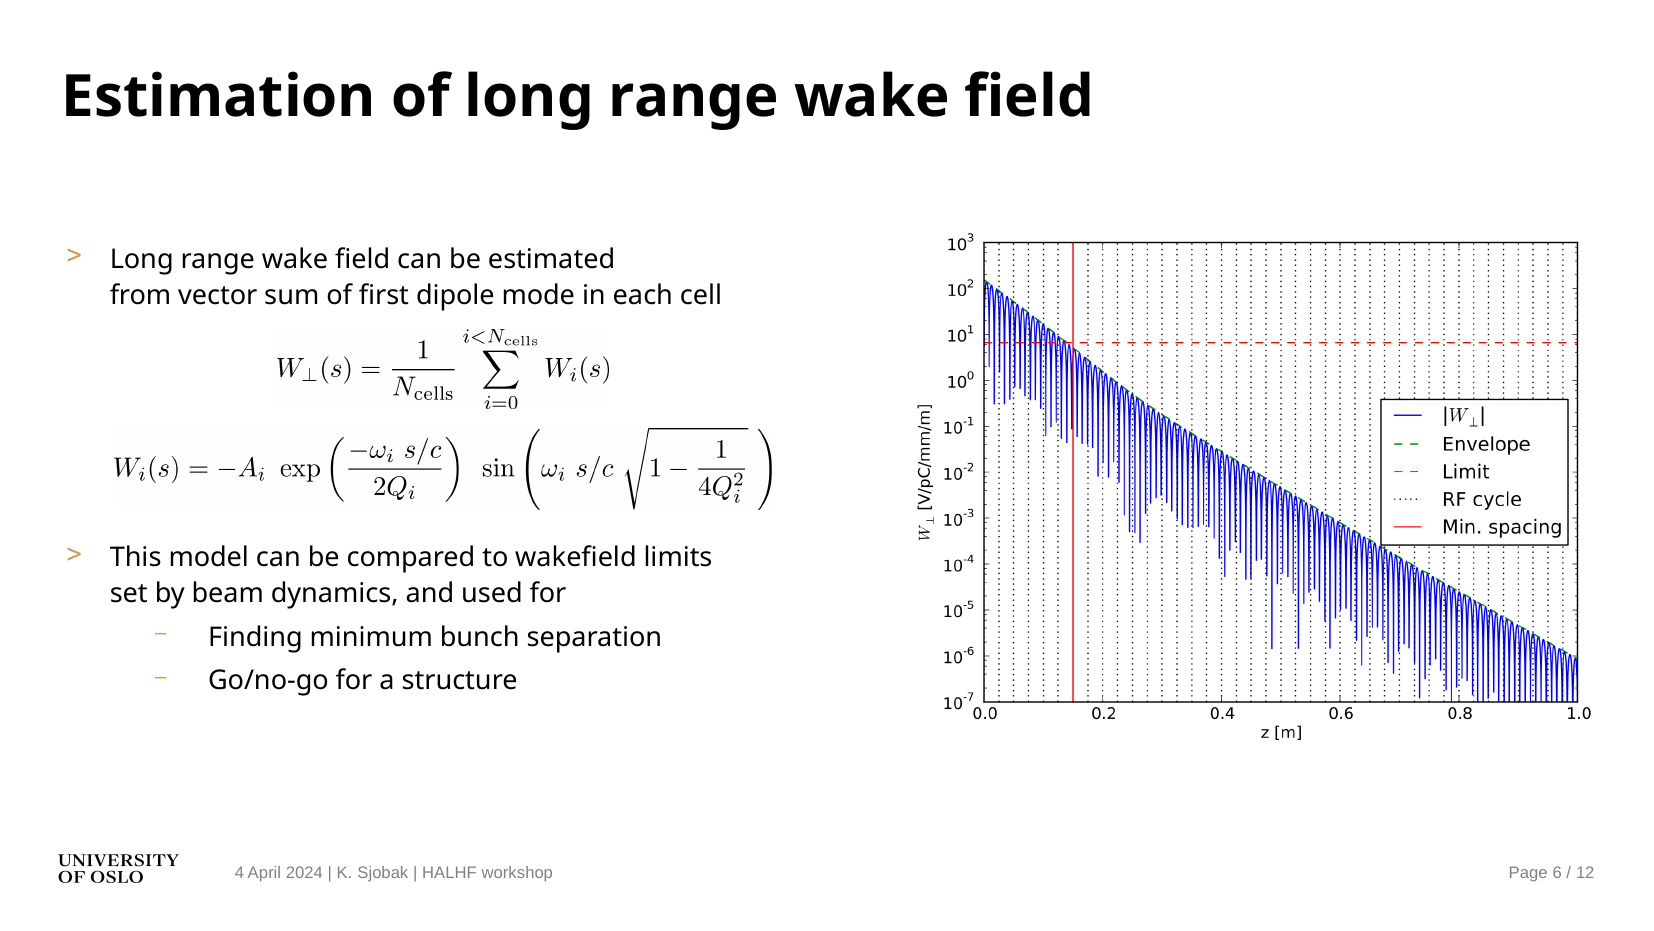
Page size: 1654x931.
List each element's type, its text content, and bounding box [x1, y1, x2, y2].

picture [58, 854, 179, 883]
text_box Long range wake field can be estimated from vector sum of first dipole mode in each cell This model can be compared to wakefield limits set by beam dynamics, and used for Finding minimum bunch separation Go/no-go for a structure [58, 229, 888, 737]
picture [277, 329, 609, 409]
picture [888, 185, 1654, 759]
text_box Estimation of long range wake field [53, 49, 1576, 162]
picture [114, 428, 772, 510]
